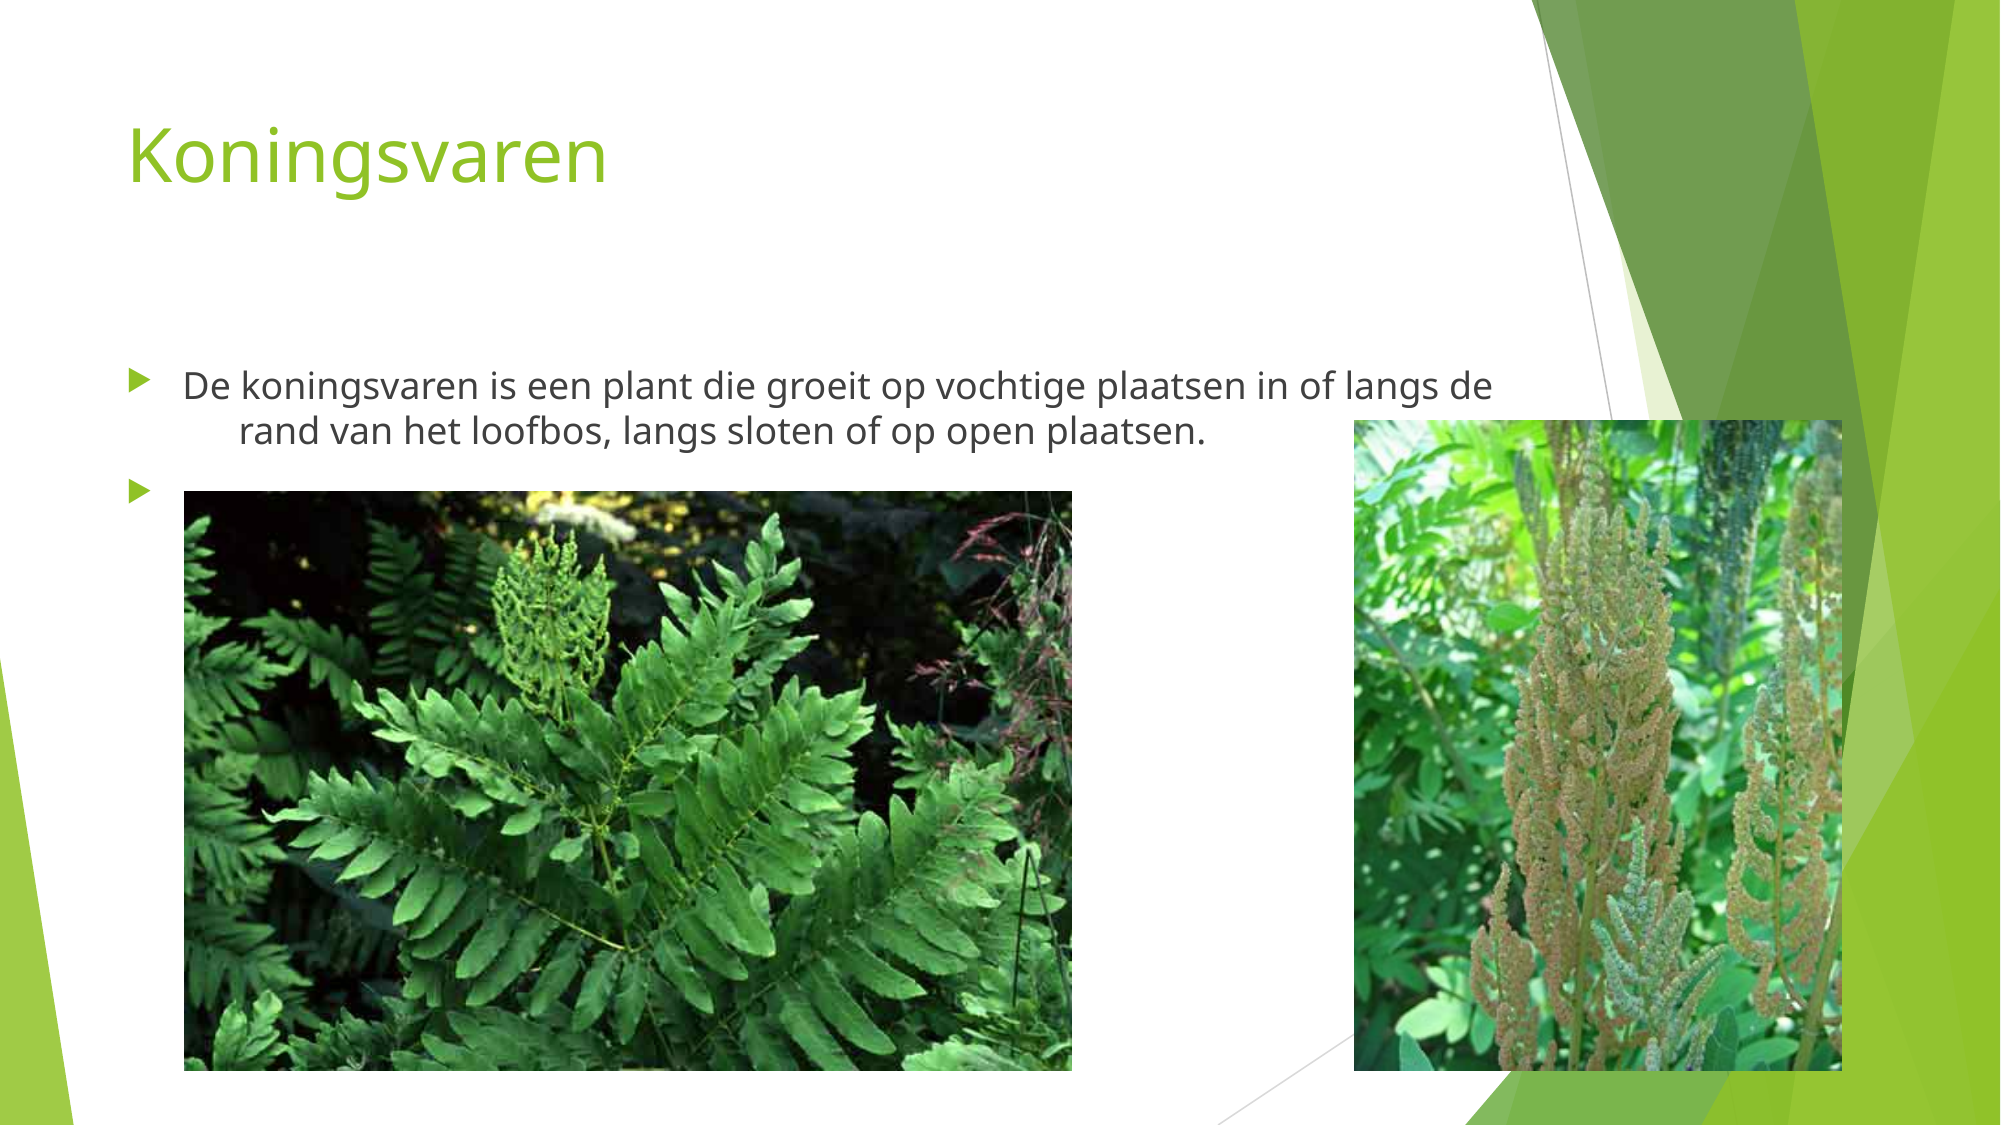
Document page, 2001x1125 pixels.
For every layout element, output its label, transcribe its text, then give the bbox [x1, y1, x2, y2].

picture [1354, 420, 1842, 1071]
picture [184, 491, 1072, 1071]
list De koningsvaren is een plant die groeit op vochtige plaatsen in of langs de rand van het loofbos, langs sloten of op open plaatsen. [111, 354, 1522, 992]
title Koningsvaren [111, 99, 1522, 317]
